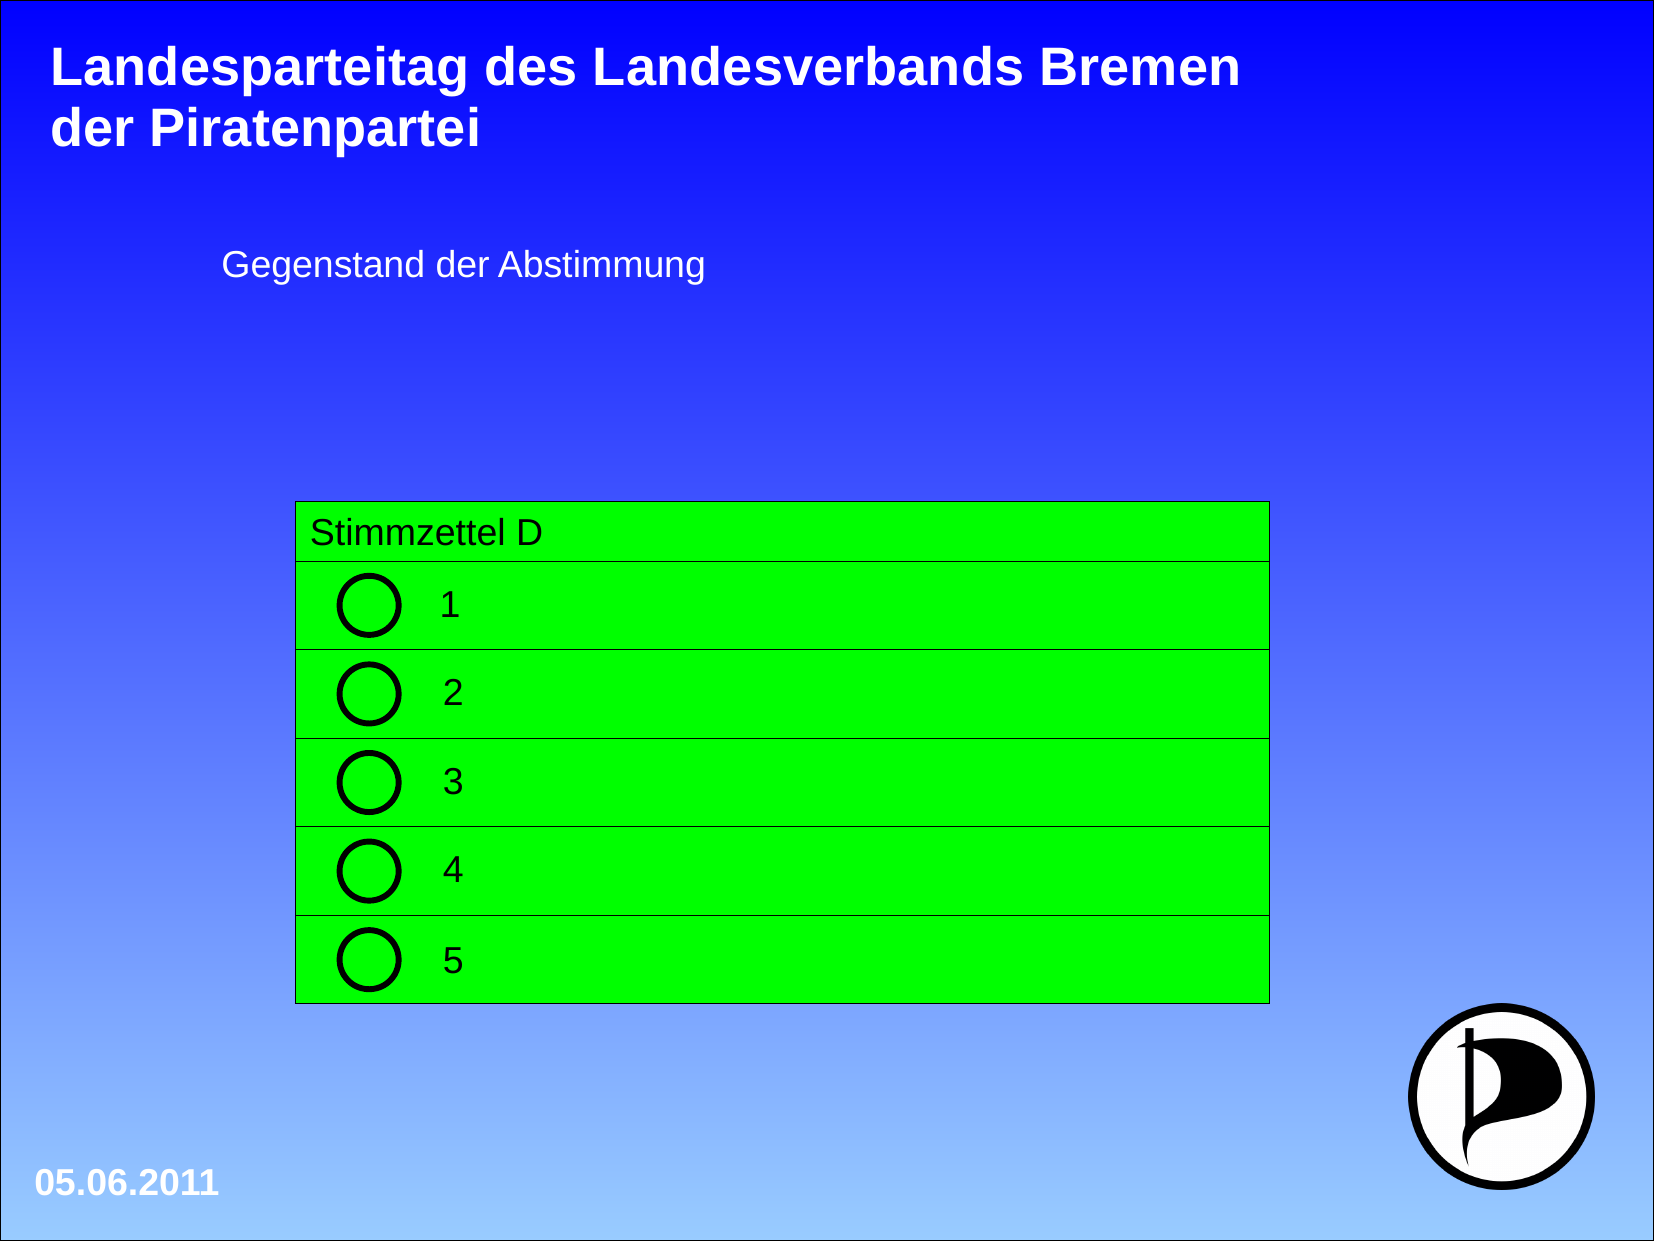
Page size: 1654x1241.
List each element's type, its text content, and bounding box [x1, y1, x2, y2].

picture [1408, 1003, 1595, 1190]
text_box Stimmzettel D [295, 504, 1270, 562]
text_box [295, 562, 1270, 649]
text_box 4 [1, 412, 206, 416]
text_box 3 [428, 752, 479, 810]
text_box 5 [428, 932, 479, 990]
text_box 2 [428, 664, 479, 722]
text_box 4 [1388, 412, 1653, 416]
text_box [295, 827, 1270, 915]
text_box 4 [428, 841, 479, 899]
text_box [295, 739, 1270, 826]
text_box [295, 650, 1270, 738]
text_box [295, 916, 1270, 1004]
text_box 1 [424, 575, 476, 633]
text_box Gegenstand der Abstimmung [206, 236, 1388, 473]
